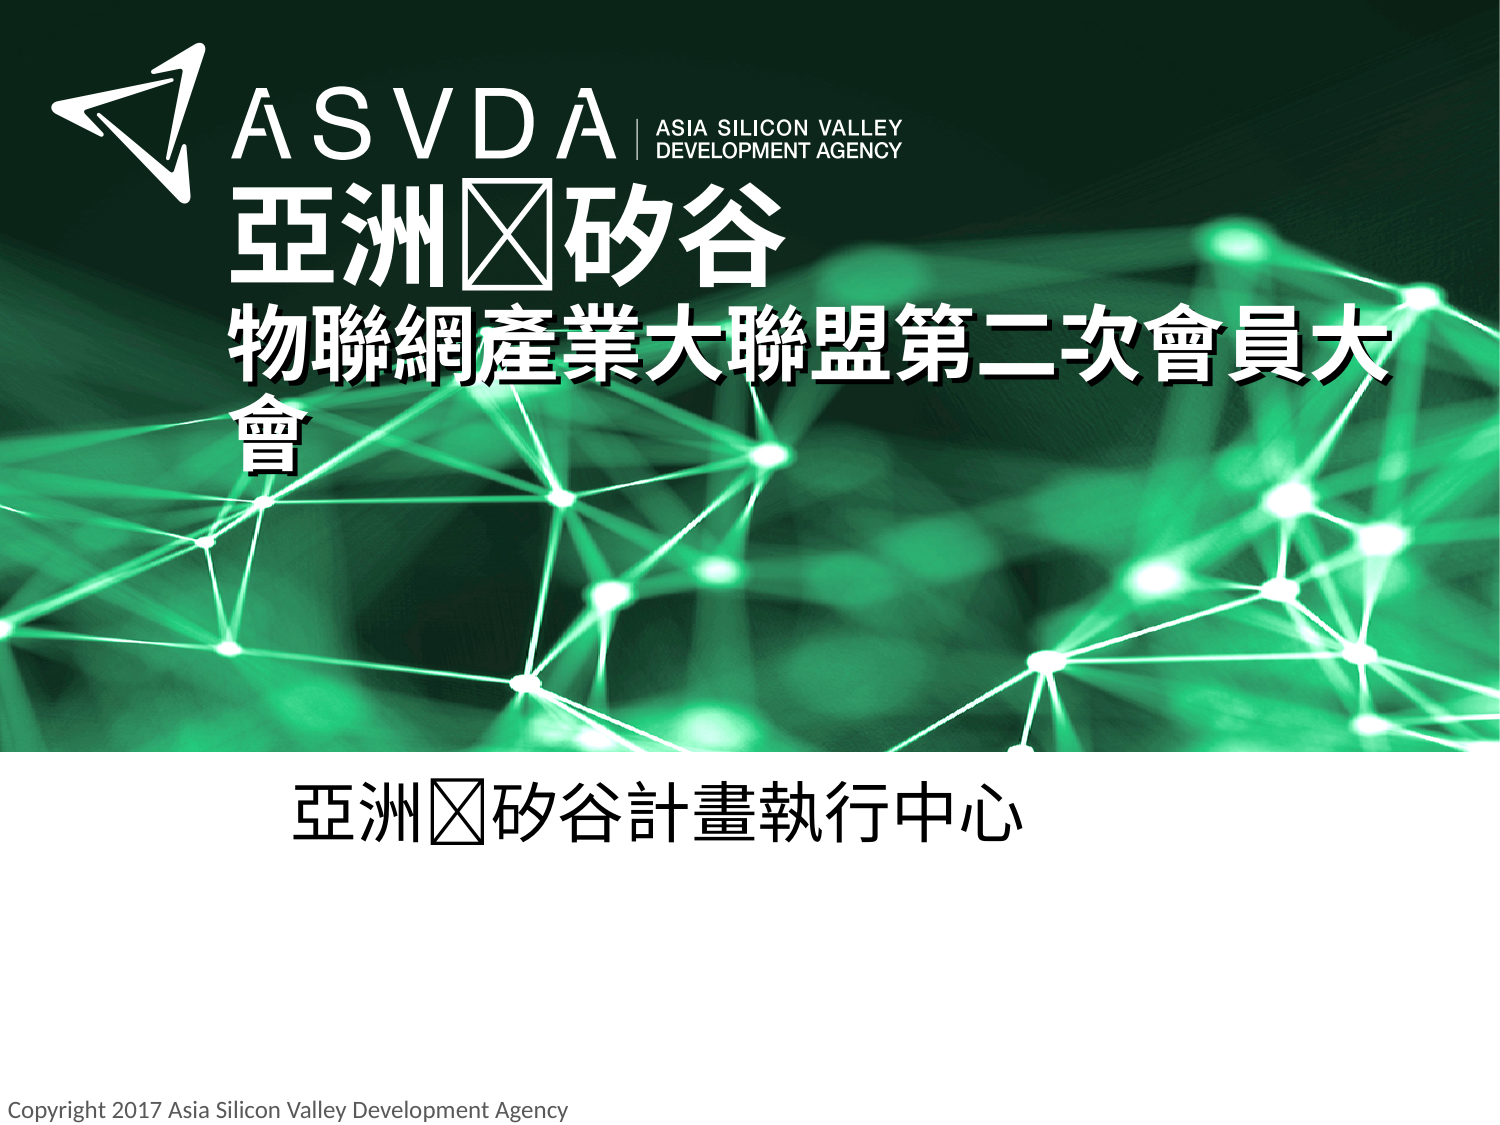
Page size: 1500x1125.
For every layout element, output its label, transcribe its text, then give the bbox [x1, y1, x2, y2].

title 亞洲矽谷 物聯網產業大聯盟第二次會員大會 [124, 105, 1415, 481]
text_box 亞洲矽谷計畫執行中心 [248, 763, 1233, 858]
